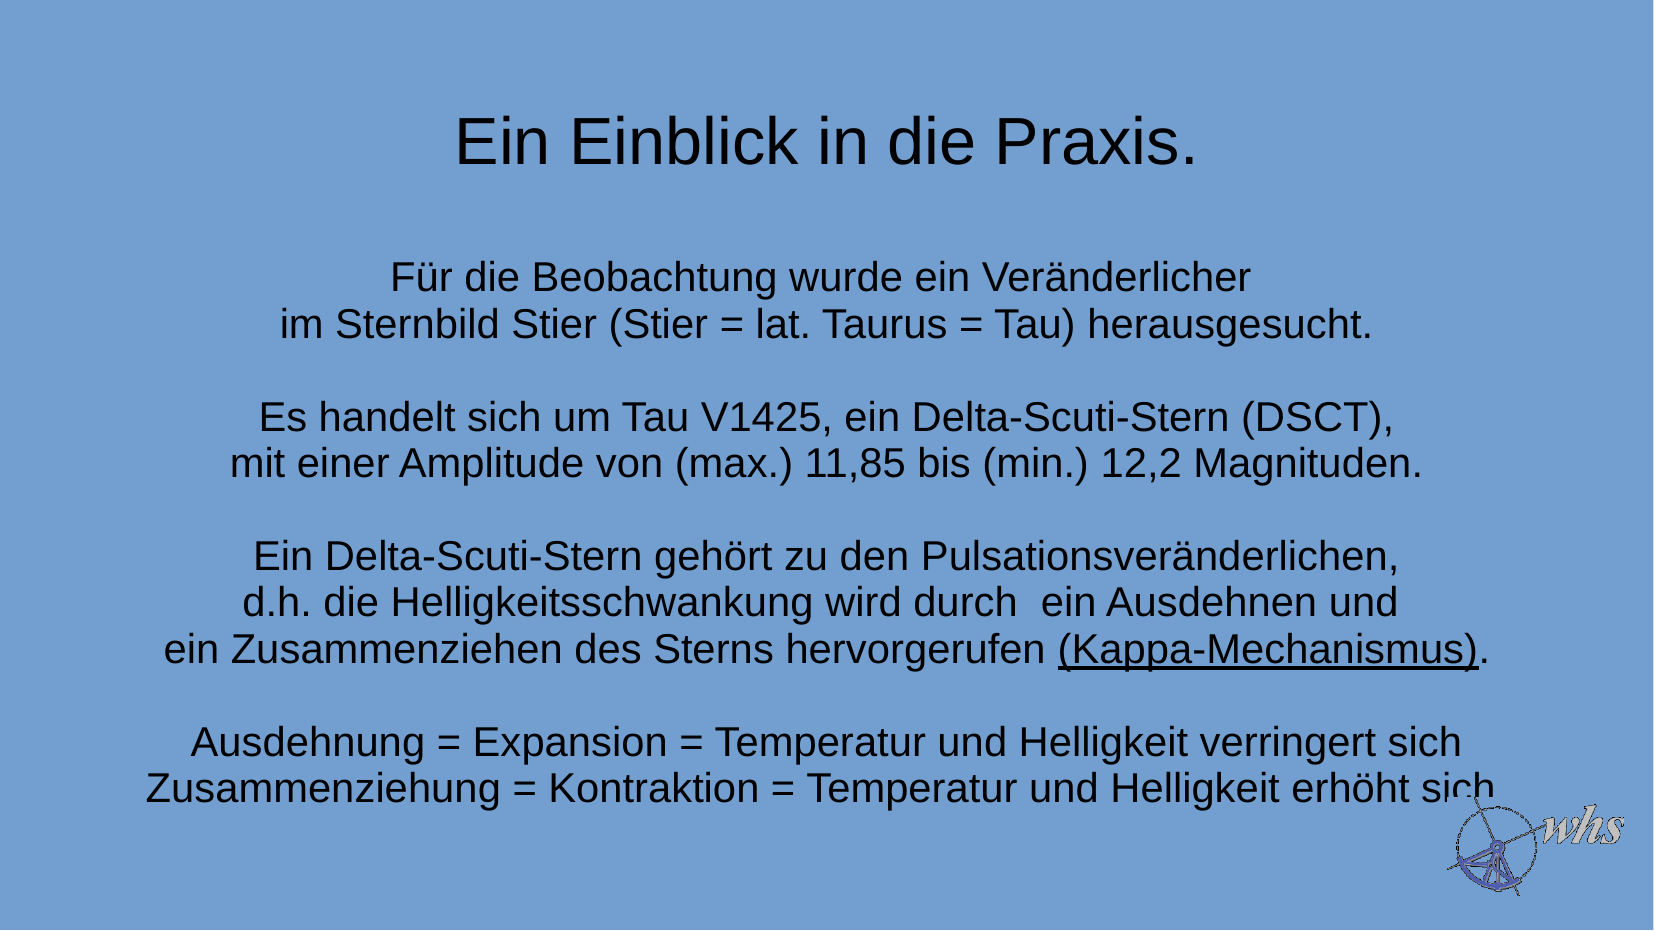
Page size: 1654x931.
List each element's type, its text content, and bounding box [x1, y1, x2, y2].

text_box Ein Einblick in die Praxis. Für die Beobachtung wurde ein Veränderlicher im Sternbild Stier (Stier = lat. Taurus = Tau) herausgesucht. Es handelt sich um Tau V1425, ein Delta-Scuti-Stern (DSCT), mit einer Amplitude von (max.) 11,85 bis (min.) 12,2 Magnituden. Ein Delta-Scuti-Stern gehört zu den Pulsationsveränderlichen, d.h. die Helligkeitsschwankung wird durch ein Ausdehnen und ein Zusammenziehen des Sterns hervorgerufen (Kappa-Mechanismus). Ausdehnung = Expansion = Temperatur und Helligkeit verringert sich Zusammenziehung = Kontraktion = Temperatur und Helligkeit erhöht sich [29, 29, 1624, 905]
picture [1446, 797, 1624, 896]
